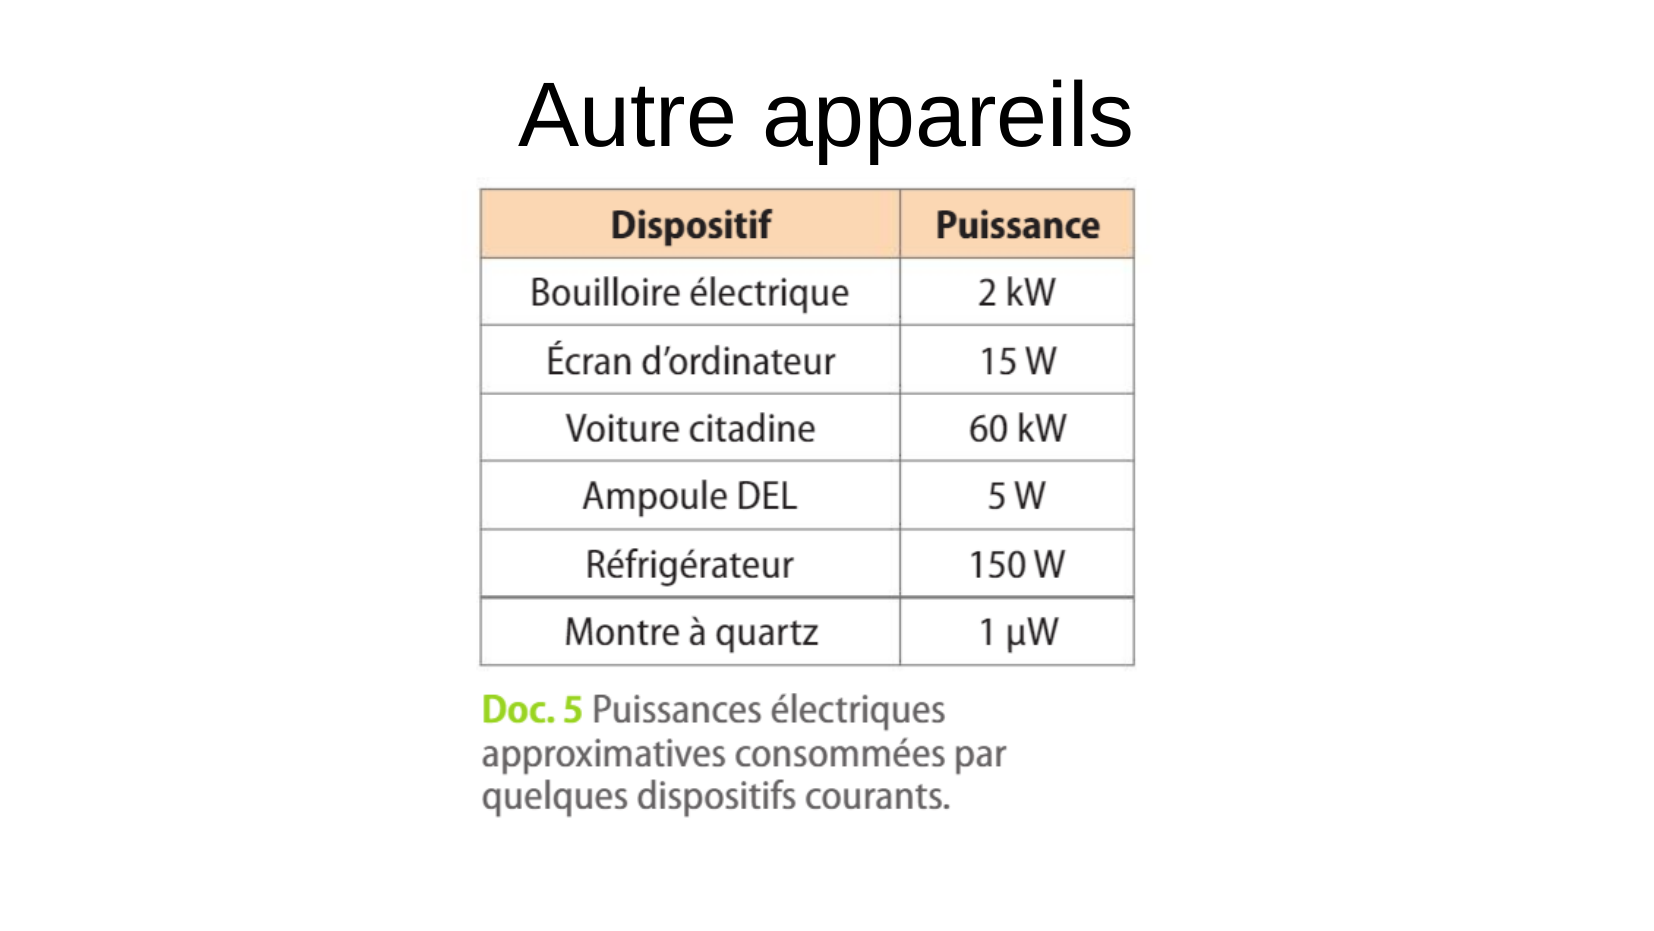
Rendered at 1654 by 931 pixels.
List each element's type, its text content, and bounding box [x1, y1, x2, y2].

title Autre appareils [82, 37, 1571, 193]
picture [437, 177, 1169, 831]
